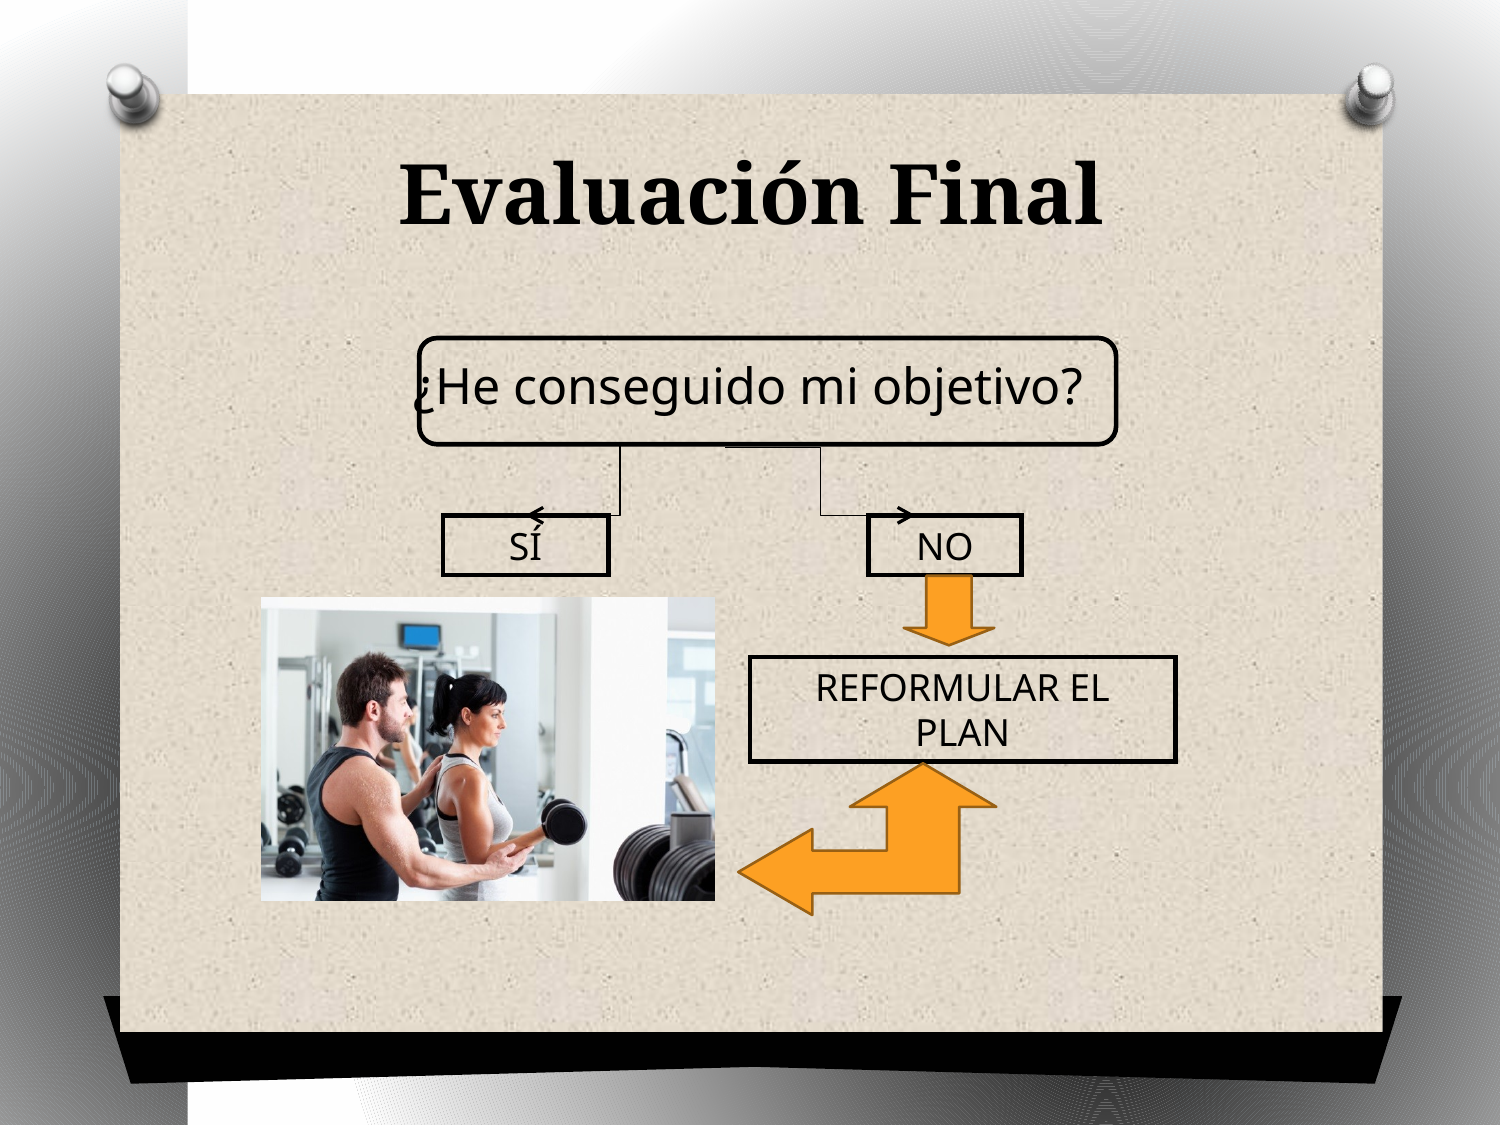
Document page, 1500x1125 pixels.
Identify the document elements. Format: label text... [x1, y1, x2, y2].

title Evaluación Final [179, 134, 1323, 332]
text_box REFORMULAR EL PLAN [750, 656, 1176, 762]
list ¿He conseguido mi objetivo? [422, 347, 1113, 441]
text_box [903, 575, 995, 646]
text_box NO [868, 515, 1022, 576]
picture [76, 31, 1439, 1032]
text_box SÍ [442, 515, 609, 576]
text_box [738, 763, 997, 916]
list ¿He conseguido mi objetivo? [240, 347, 1257, 939]
